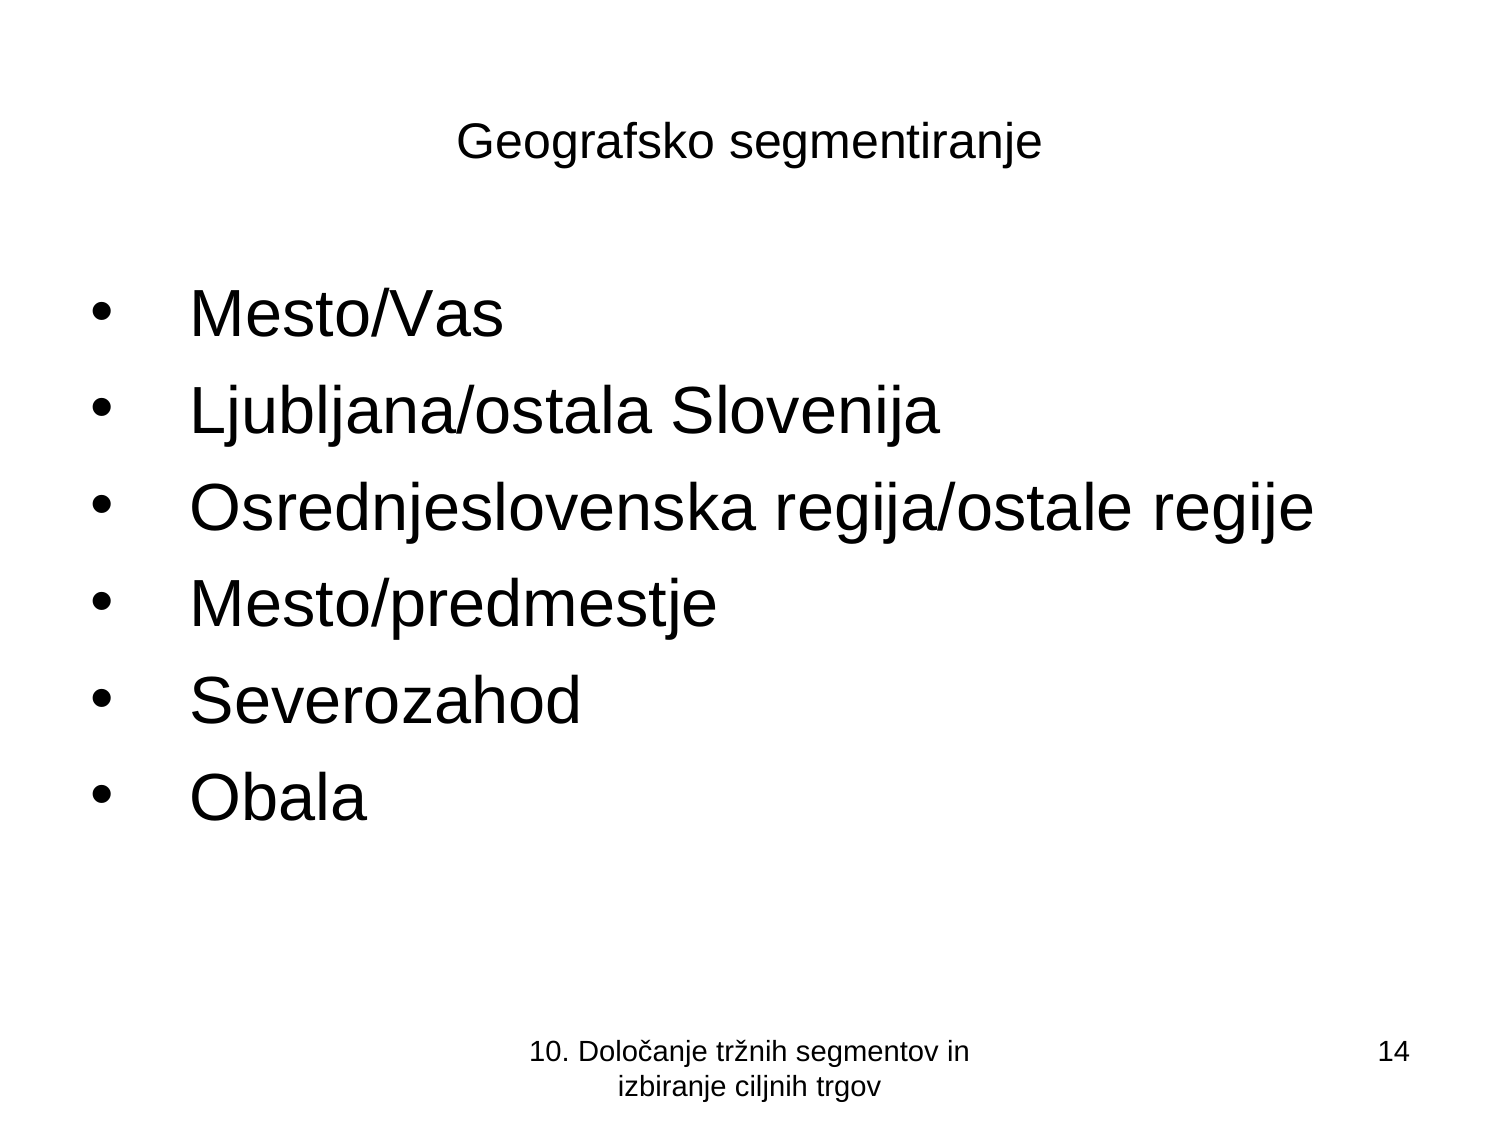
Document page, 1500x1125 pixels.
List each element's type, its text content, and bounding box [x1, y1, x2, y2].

text_box 10. Določanje tržnih segmentov in izbiranje ciljnih trgov [512, 1024, 988, 1103]
list Mesto/Vas Ljubljana/ostala Slovenija Osrednjeslovenska regija/ostale regije Mesto/predmestje Severozahod Obala [75, 262, 1426, 1006]
title Geografsko segmentiranje [75, 45, 1426, 233]
text_box <number> [1074, 1024, 1426, 1103]
